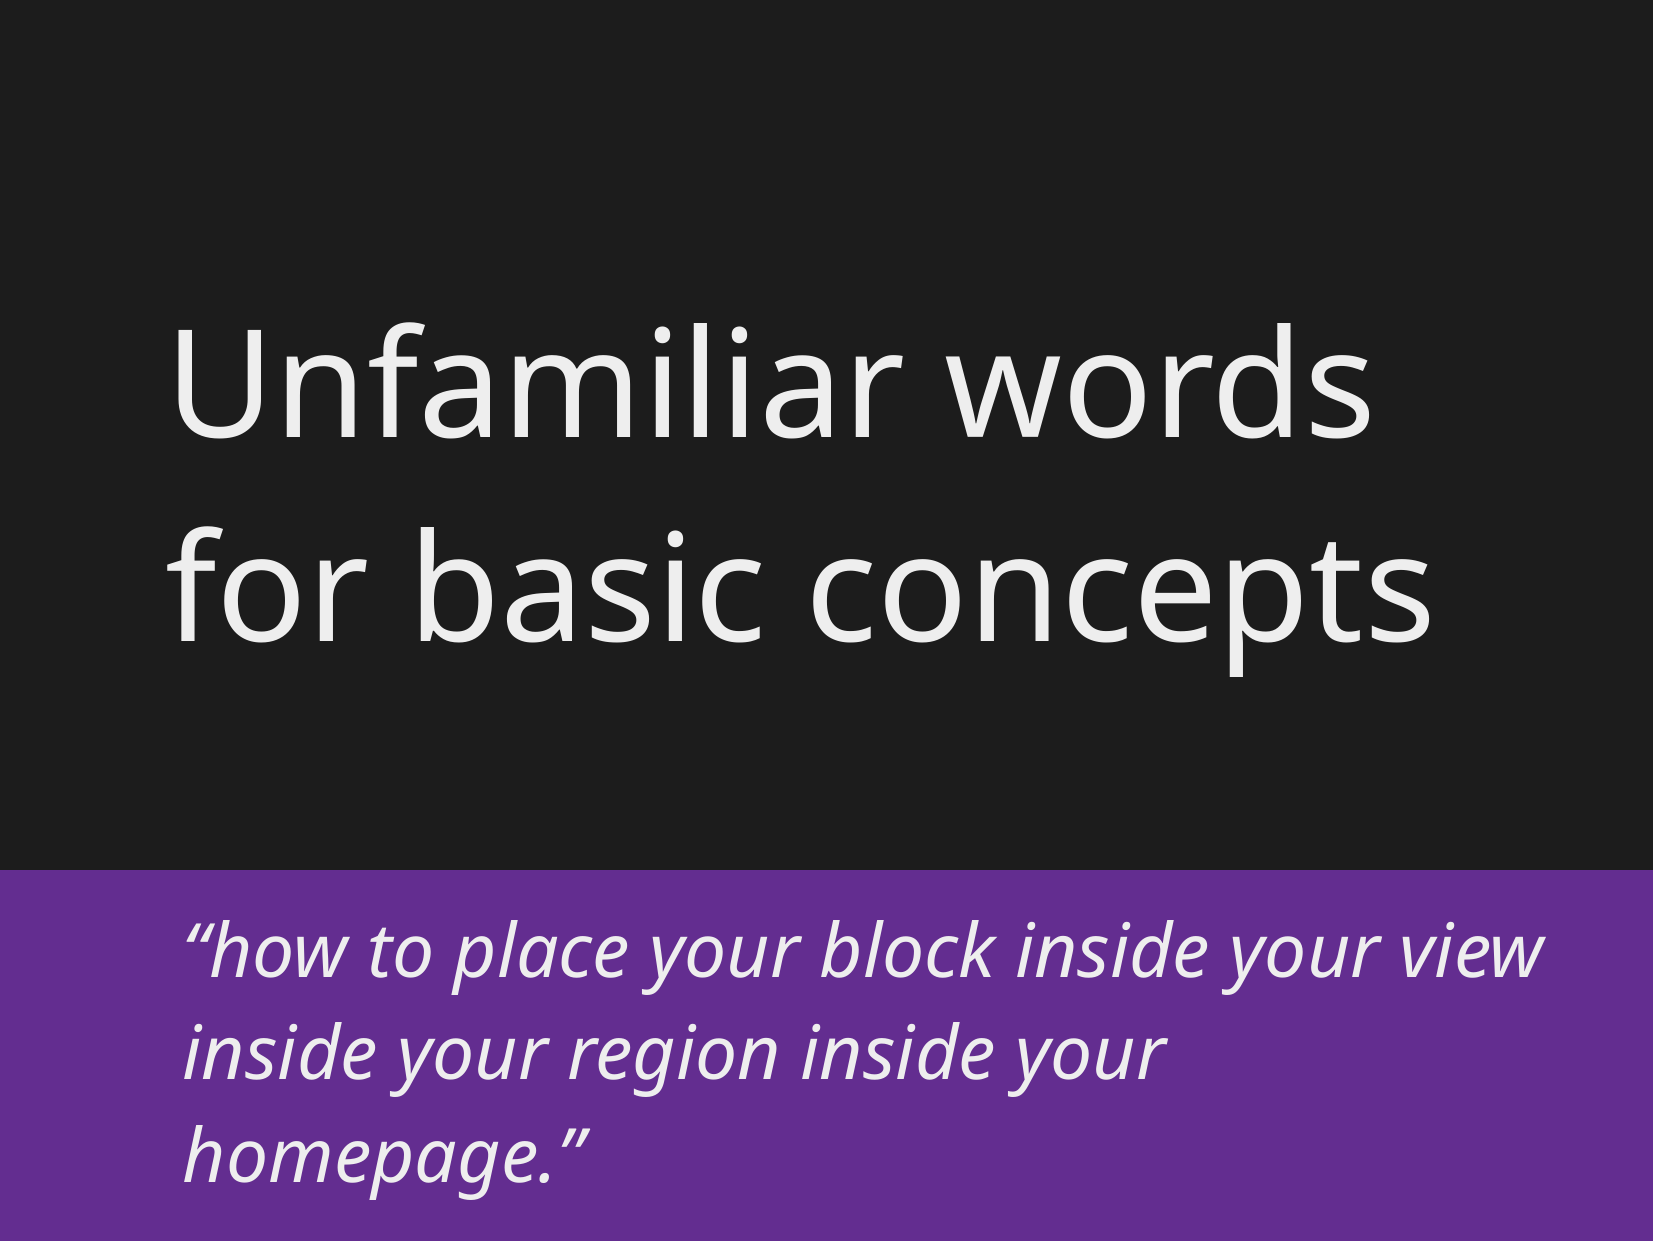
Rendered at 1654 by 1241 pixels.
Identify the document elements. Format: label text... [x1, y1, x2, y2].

title Unfamiliar words for basic concepts [165, 72, 1571, 778]
list “how to place your block inside your view inside your region inside your homepage.” [165, 897, 1571, 1241]
